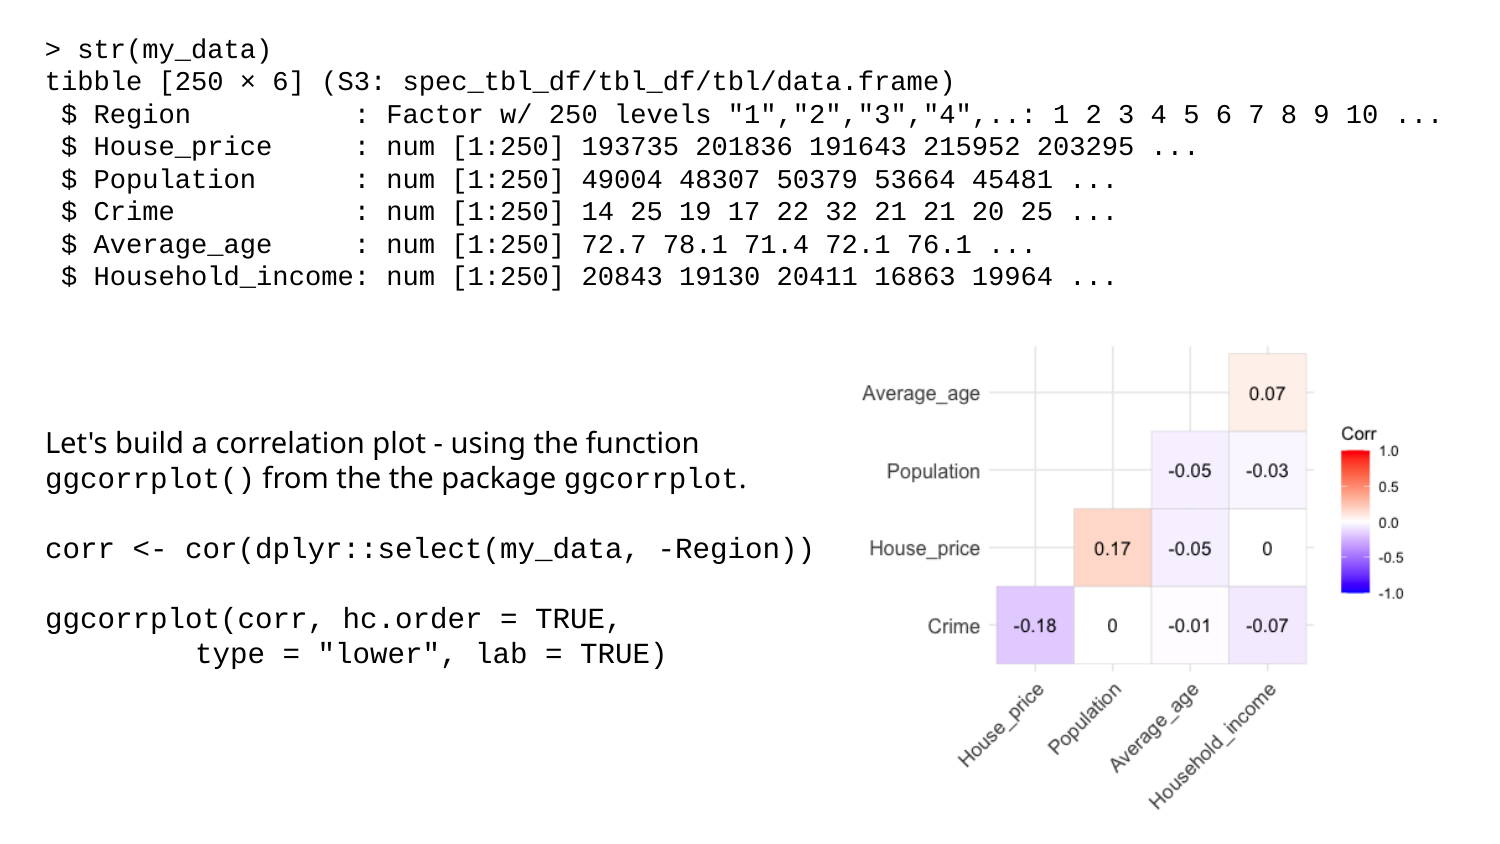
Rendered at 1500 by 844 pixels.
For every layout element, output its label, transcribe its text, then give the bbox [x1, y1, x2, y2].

text_box > str(my_data) tibble [250 × 6] (S3: spec_tbl_df/tbl_df/tbl/data.frame) $ Region : Factor w/ 250 levels "1","2","3","4",..: 1 2 3 4 5 6 7 8 9 10 ... $ House_price : num [1:250] 193735 201836 191643 215952 203295 ... $ Population : num [1:250] 49004 48307 50379 53664 45481 ... $ Crime : num [1:250] 14 25 19 17 22 32 21 21 20 25 ... $ Average_age : num [1:250] 72.7 78.1 71.4 72.1 76.1 ... $ Household_income: num [1:250] 20843 19130 20411 16863 19964 ... [29, 16, 1470, 384]
picture [827, 337, 1449, 822]
text_box Let's build a correlation plot - using the function ggcorrplot() from the the package ggcorrplot. corr <- cor(dplyr::select(my_data, -Region)) ggcorrplot(corr, hc.order = TRUE, type = "lower", lab = TRUE) [29, 409, 827, 708]
